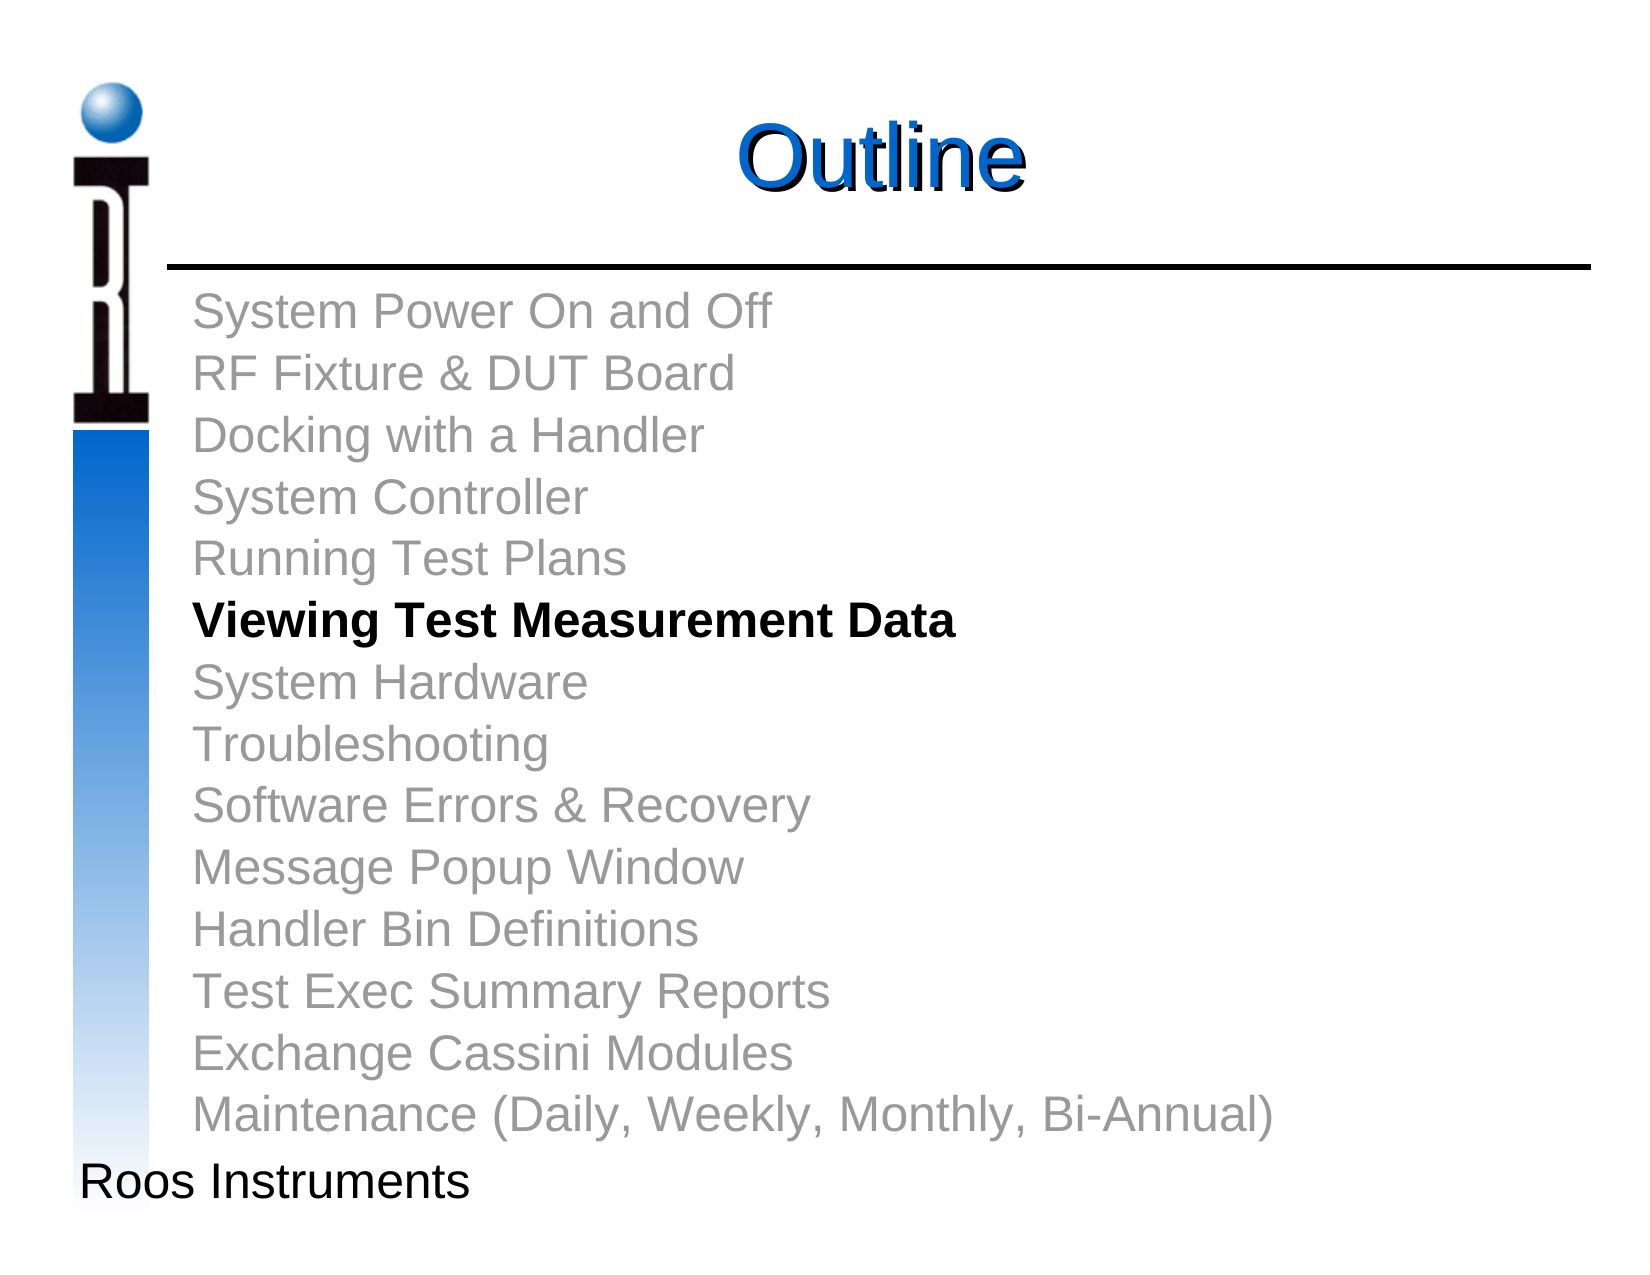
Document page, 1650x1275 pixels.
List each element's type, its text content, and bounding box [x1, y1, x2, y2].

list System Power On and Off RF Fixture & DUT Board Docking with a Handler System Controller Running Test Plans Viewing Test Measurement Data System Hardware Troubleshooting Software Errors & Recovery Message Popup Window Handler Bin Definitions Test Exec Summary Reports Exchange Cassini Modules Maintenance (Daily, Weekly, Monthly, Bi-Annual) [174, 283, 1591, 1143]
picture [69, 78, 154, 430]
title Outline [171, 66, 1591, 245]
